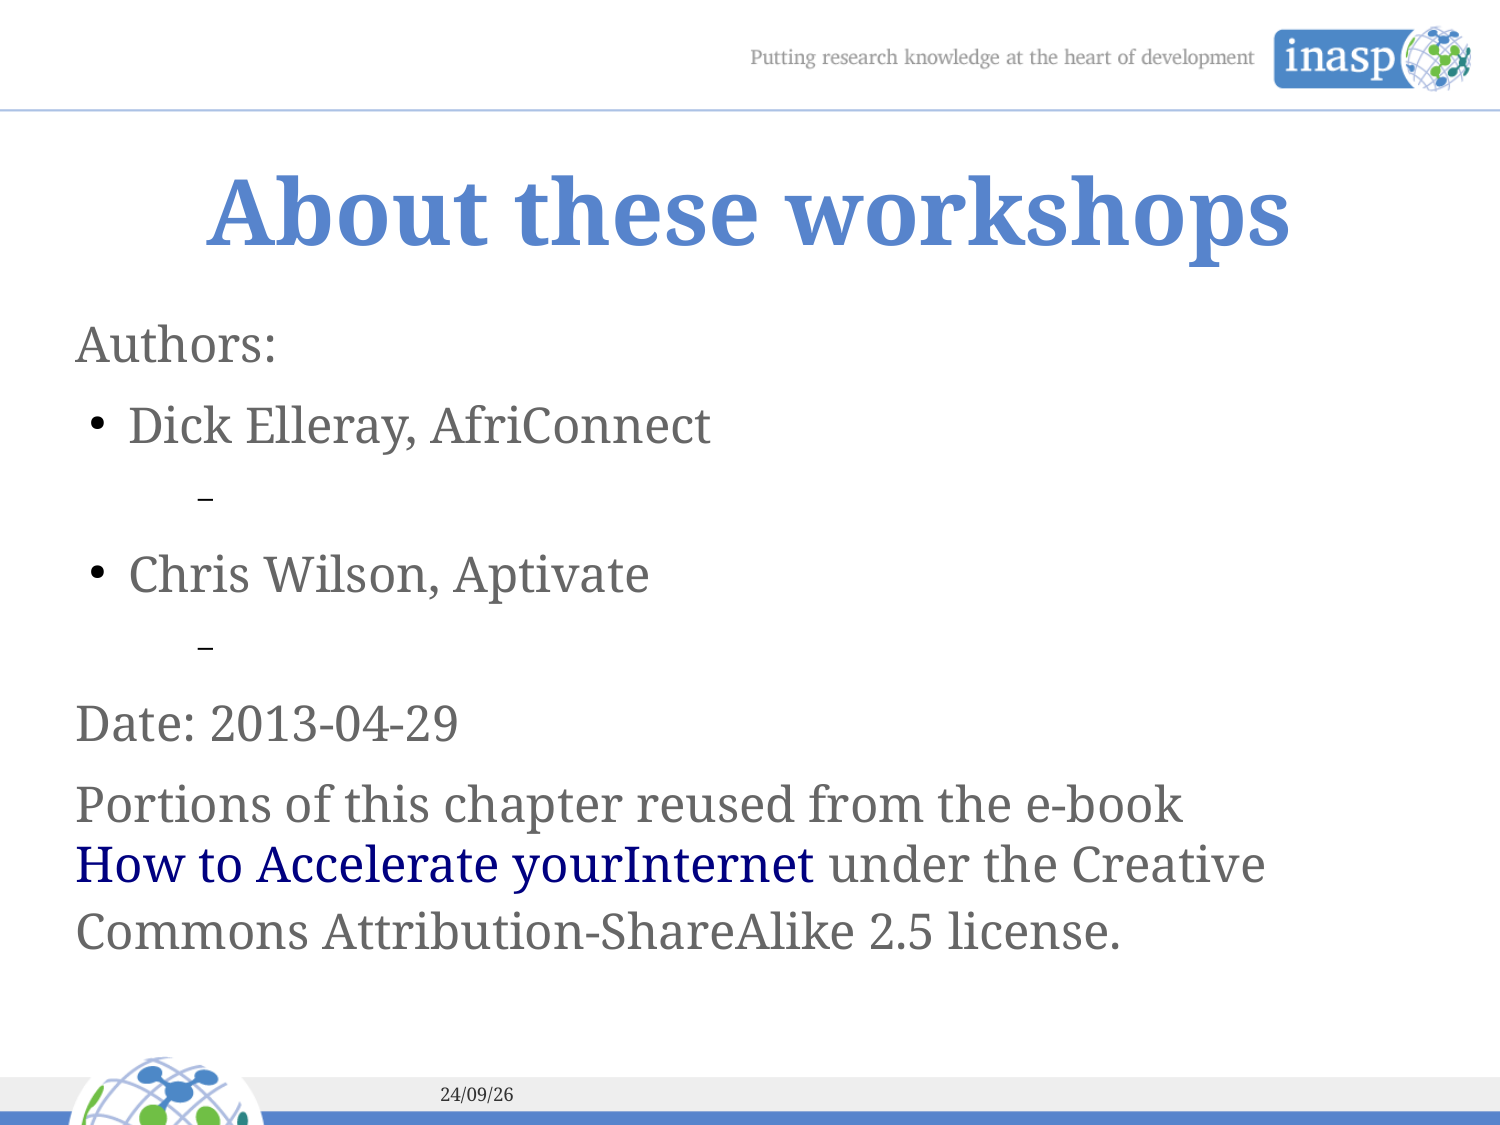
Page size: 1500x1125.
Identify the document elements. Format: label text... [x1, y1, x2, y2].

picture [0, 0, 1500, 1125]
title About these workshops [75, 129, 1426, 313]
list Authors: Dick Elleray, AfriConnect delleray@africonnect.com Chris Wilson, Aptivate chris+inaspbmo2013@aptivate.org Date: 2013-04-29 Portions of this chapter reused from the e-book How to Accelerate your Internet under the Creative Commons Attribution-ShareAlike 2.5 license. [75, 313, 1426, 967]
